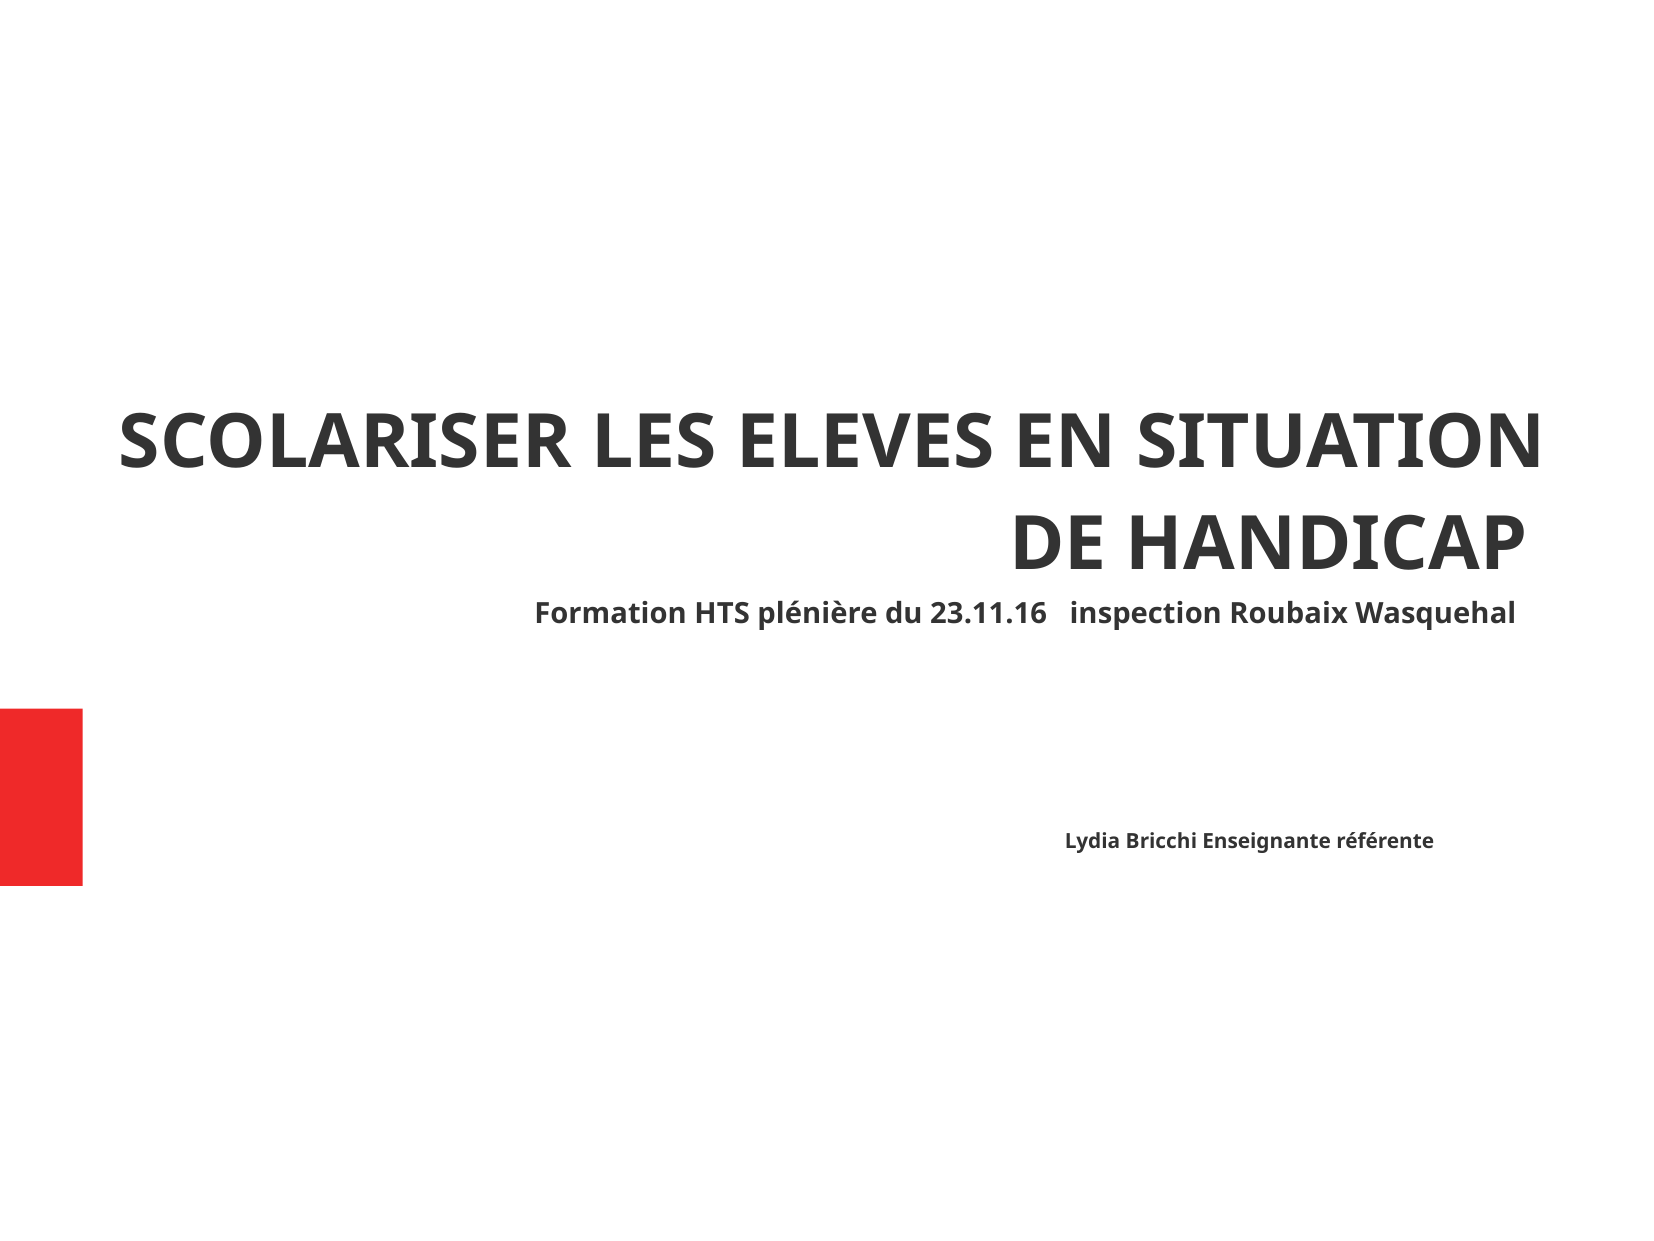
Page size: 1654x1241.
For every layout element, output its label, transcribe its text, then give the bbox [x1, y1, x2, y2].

title SCOLARISER LES ELEVES EN SITUATION DE HANDICAP Formation HTS plénière du 23.11.16 inspection Roubaix Wasquehal Lydia Bricchi Enseignante référente [59, 224, 1548, 1028]
